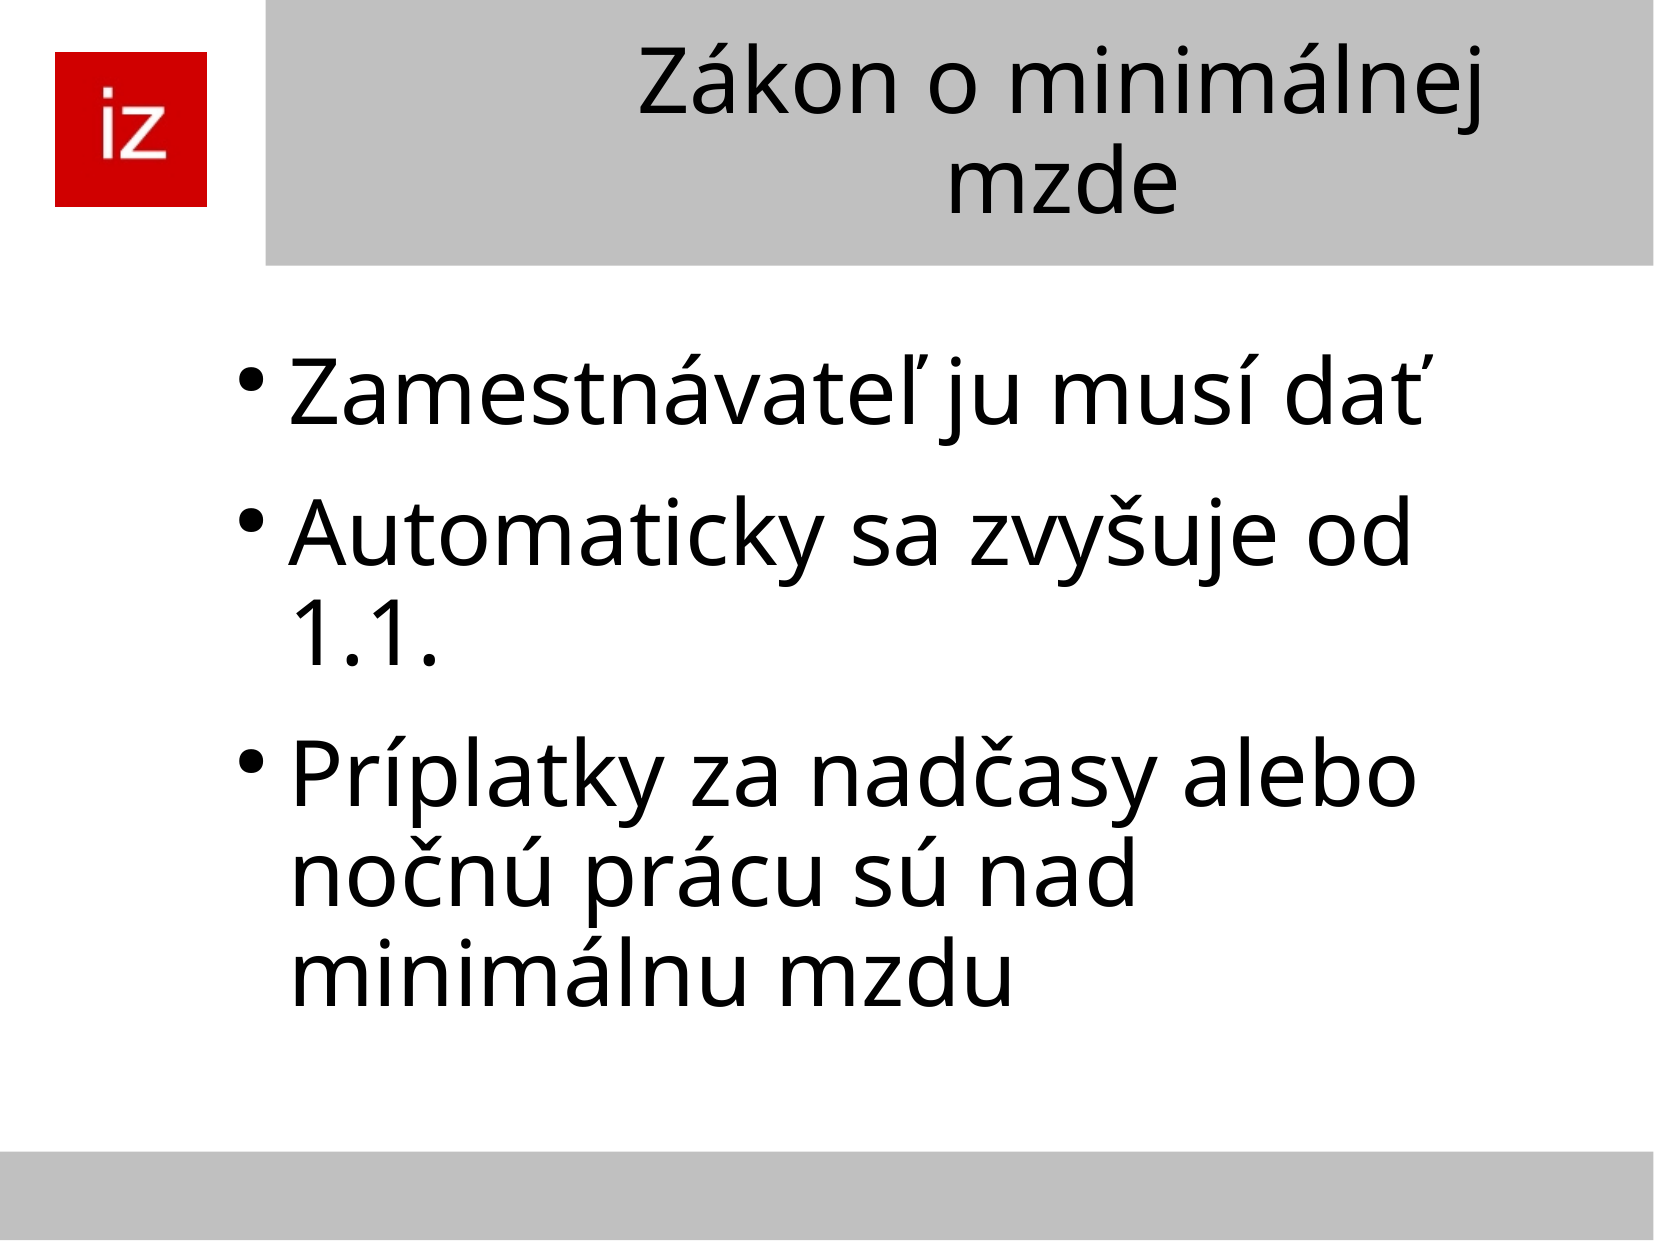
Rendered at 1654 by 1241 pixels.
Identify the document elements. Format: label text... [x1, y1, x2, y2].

picture [55, 52, 207, 207]
title Zákon o minimálnej mzde [561, 29, 1565, 237]
list Zamestnávateľ ju musí dať Automaticky sa zvyšuje od 1.1. Príplatky za nadčasy alebo nočnú prácu sú nad minimálnu mzdu [121, 344, 1533, 1126]
